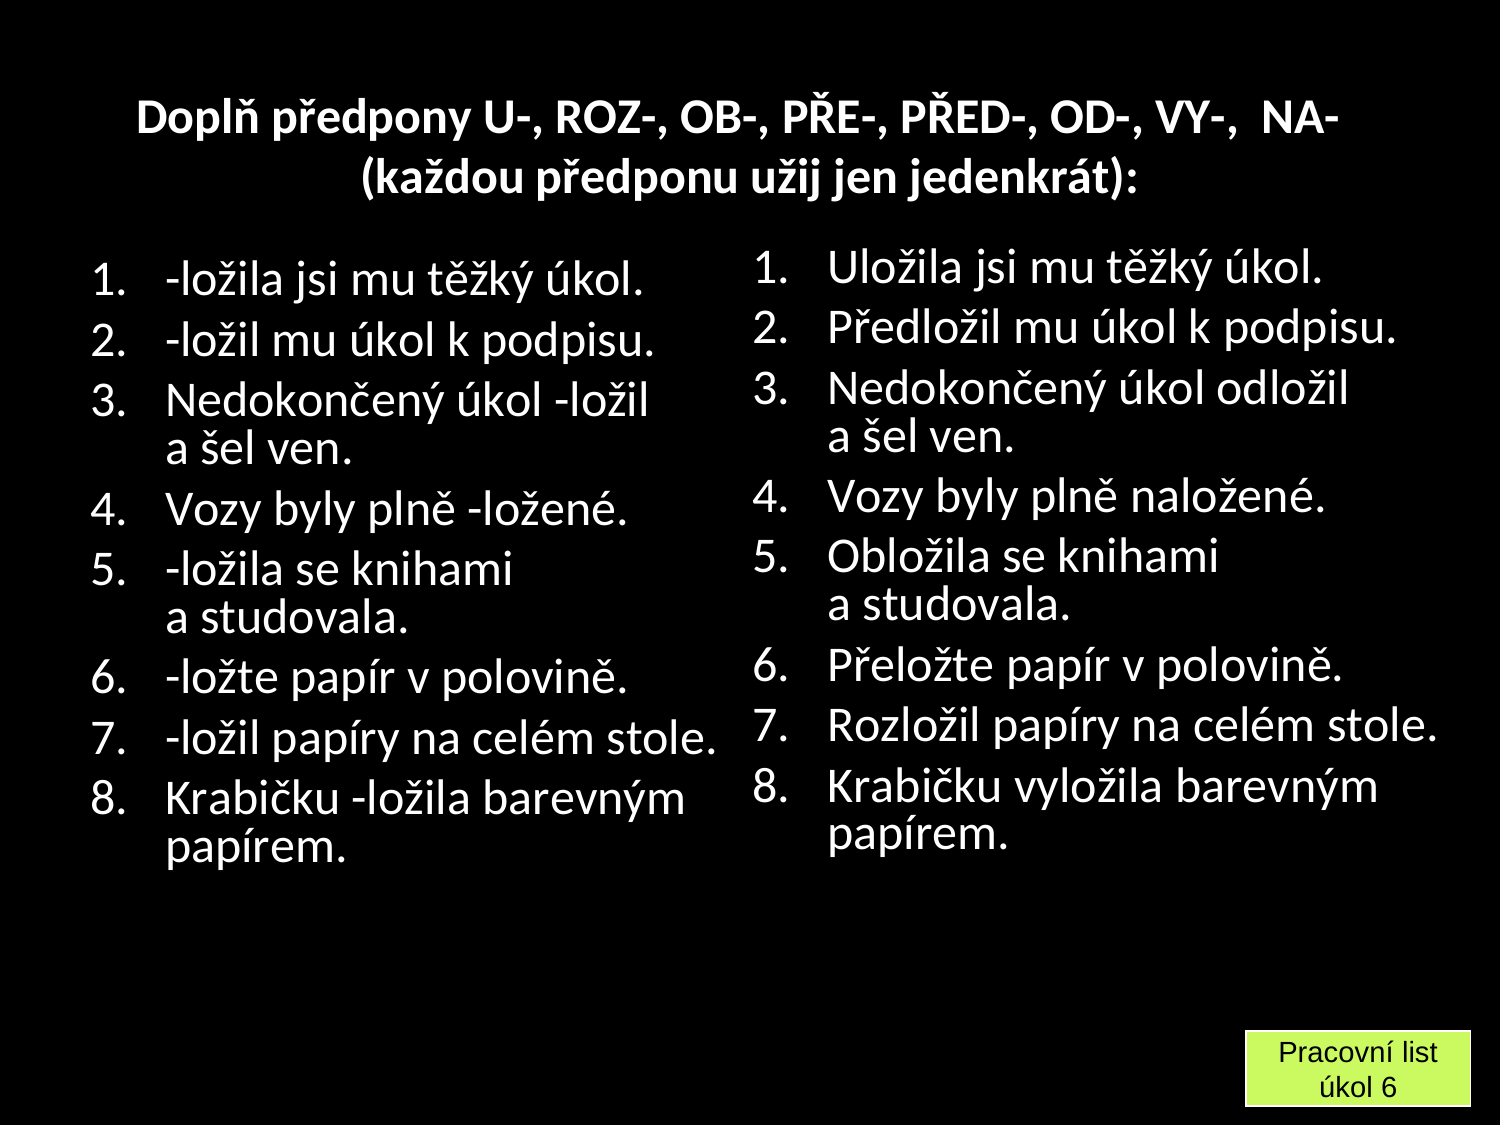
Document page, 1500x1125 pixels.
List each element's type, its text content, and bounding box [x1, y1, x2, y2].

title Doplň předpony U-, ROZ-, OB-, PŘE-, PŘED-, OD-, VY-, NA- (každou předponu užij jen jedenkrát): [75, 49, 1426, 238]
list Uložila jsi mu těžký úkol. Předložil mu úkol k podpisu. Nedokončený úkol odložil a šel ven. Vozy byly plně naložené. Obložila se knihami a studovala. Přeložte papír v polovině. Rozložil papíry na celém stole. Krabičku vyložila barevným papírem. [737, 237, 1471, 963]
text_box Pracovní list úkol 6 [1245, 1030, 1471, 1106]
list -ložila jsi mu těžký úkol. -ložil mu úkol k podpisu. Nedokončený úkol -ložil a šel ven. Vozy byly plně -ložené. -ložila se knihami a studovala. -ložte papír v polovině. -ložil papíry na celém stole. Krabičku -ložila barevným papírem. [75, 249, 738, 1090]
